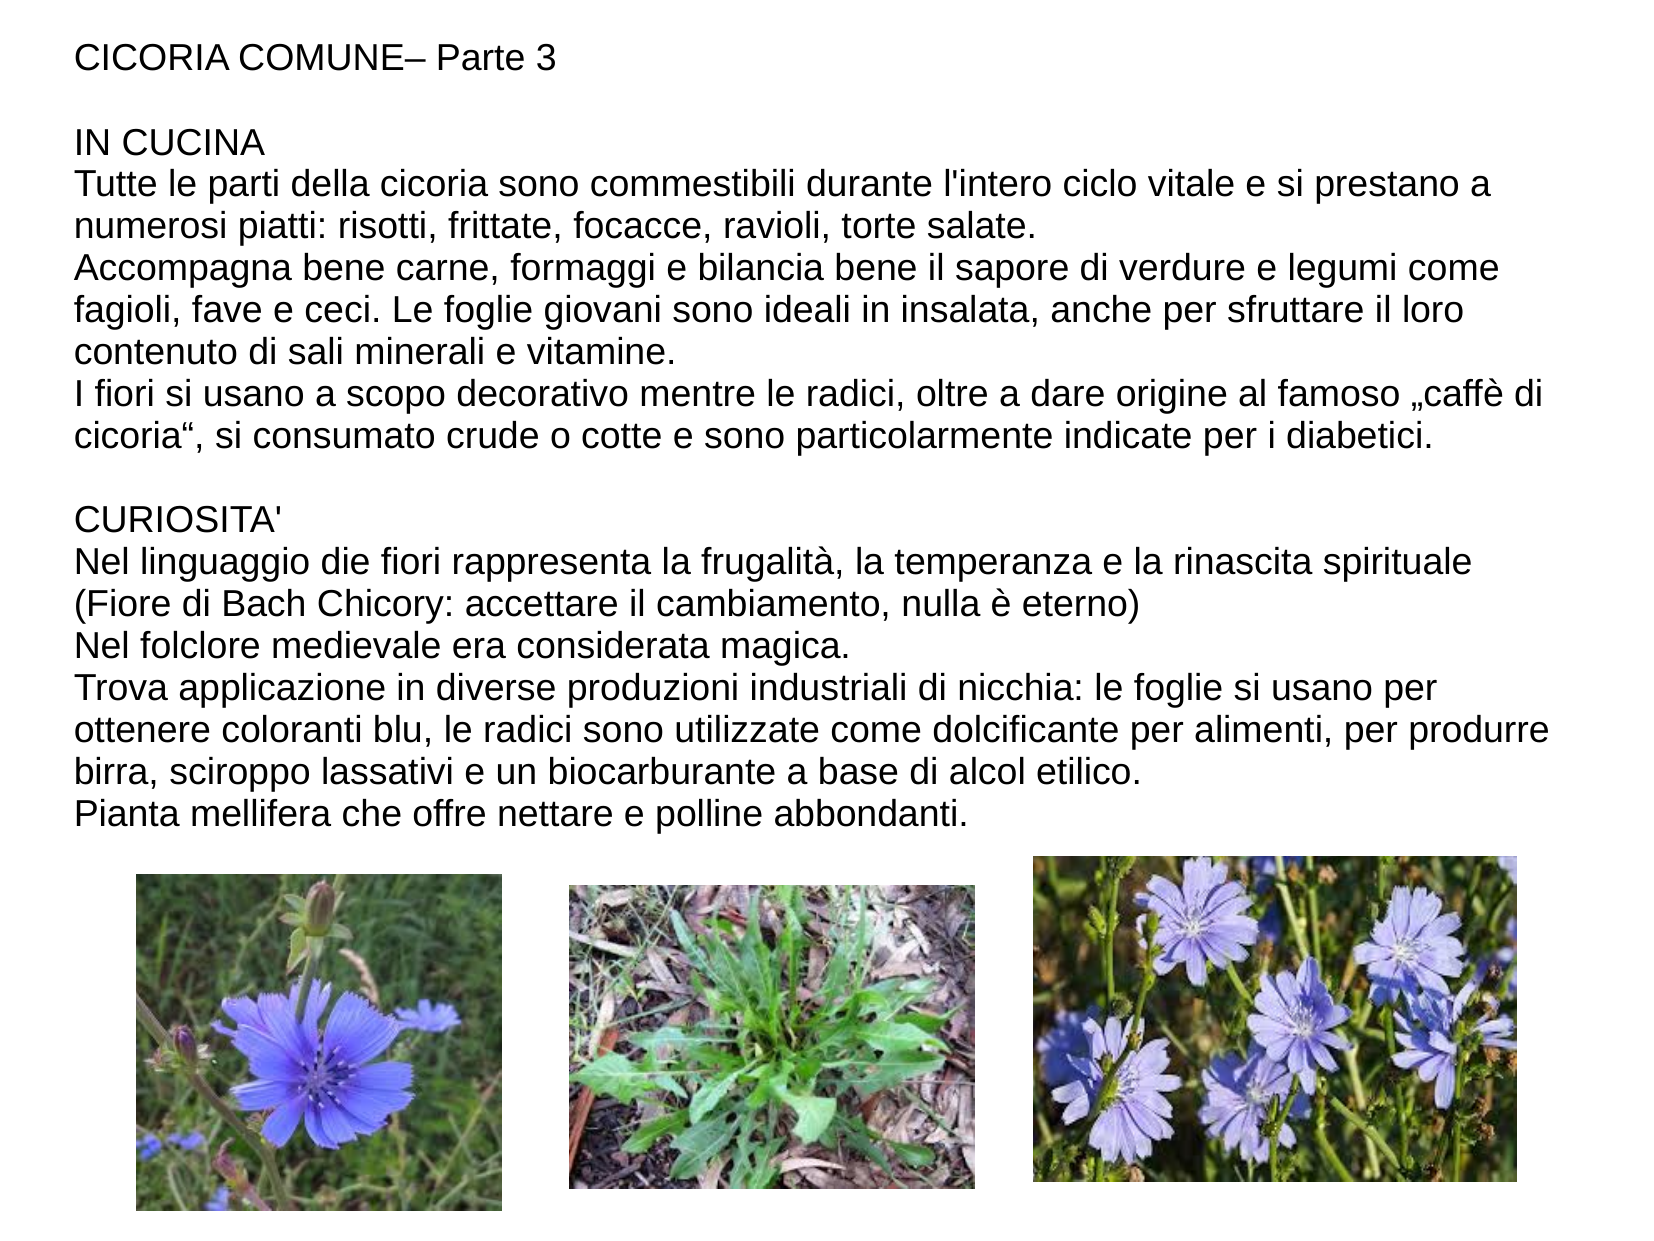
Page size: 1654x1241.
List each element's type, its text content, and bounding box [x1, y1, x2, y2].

picture [136, 874, 502, 1211]
picture [1033, 856, 1517, 1182]
text_box CICORIA COMUNE– Parte 3 IN CUCINA Tutte le parti della cicoria sono commestibili durante l'intero ciclo vitale e si prestano a numerosi piatti: risotti, frittate, focacce, ravioli, torte salate. Accompagna bene carne, formaggi e bilancia bene il sapore di verdure e legumi come fagioli, fave e ceci. Le foglie giovani sono ideali in insalata, anche per sfruttare il loro contenuto di sali minerali e vitamine. I fiori si usano a scopo decorativo mentre le radici, oltre a dare origine al famoso „caffè di cicoria“, si consumato crude o cotte e sono particolarmente indicate per i diabetici. CURIOSITA' Nel linguaggio die fiori rappresenta la frugalità, la temperanza e la rinascita spirituale (Fiore di Bach Chicory: accettare il cambiamento, nulla è eterno) Nel folclore medievale era considerata magica. Trova applicazione in diverse produzioni industriali di nicchia: le foglie si usano per ottenere coloranti blu, le radici sono utilizzate come dolcificante per alimenti, per produrre birra, sciroppo lassativi e un biocarburante a base di alcol etilico. Pianta mellifera che offre nettare e polline abbondanti. [59, 29, 1595, 1096]
picture [569, 885, 975, 1189]
